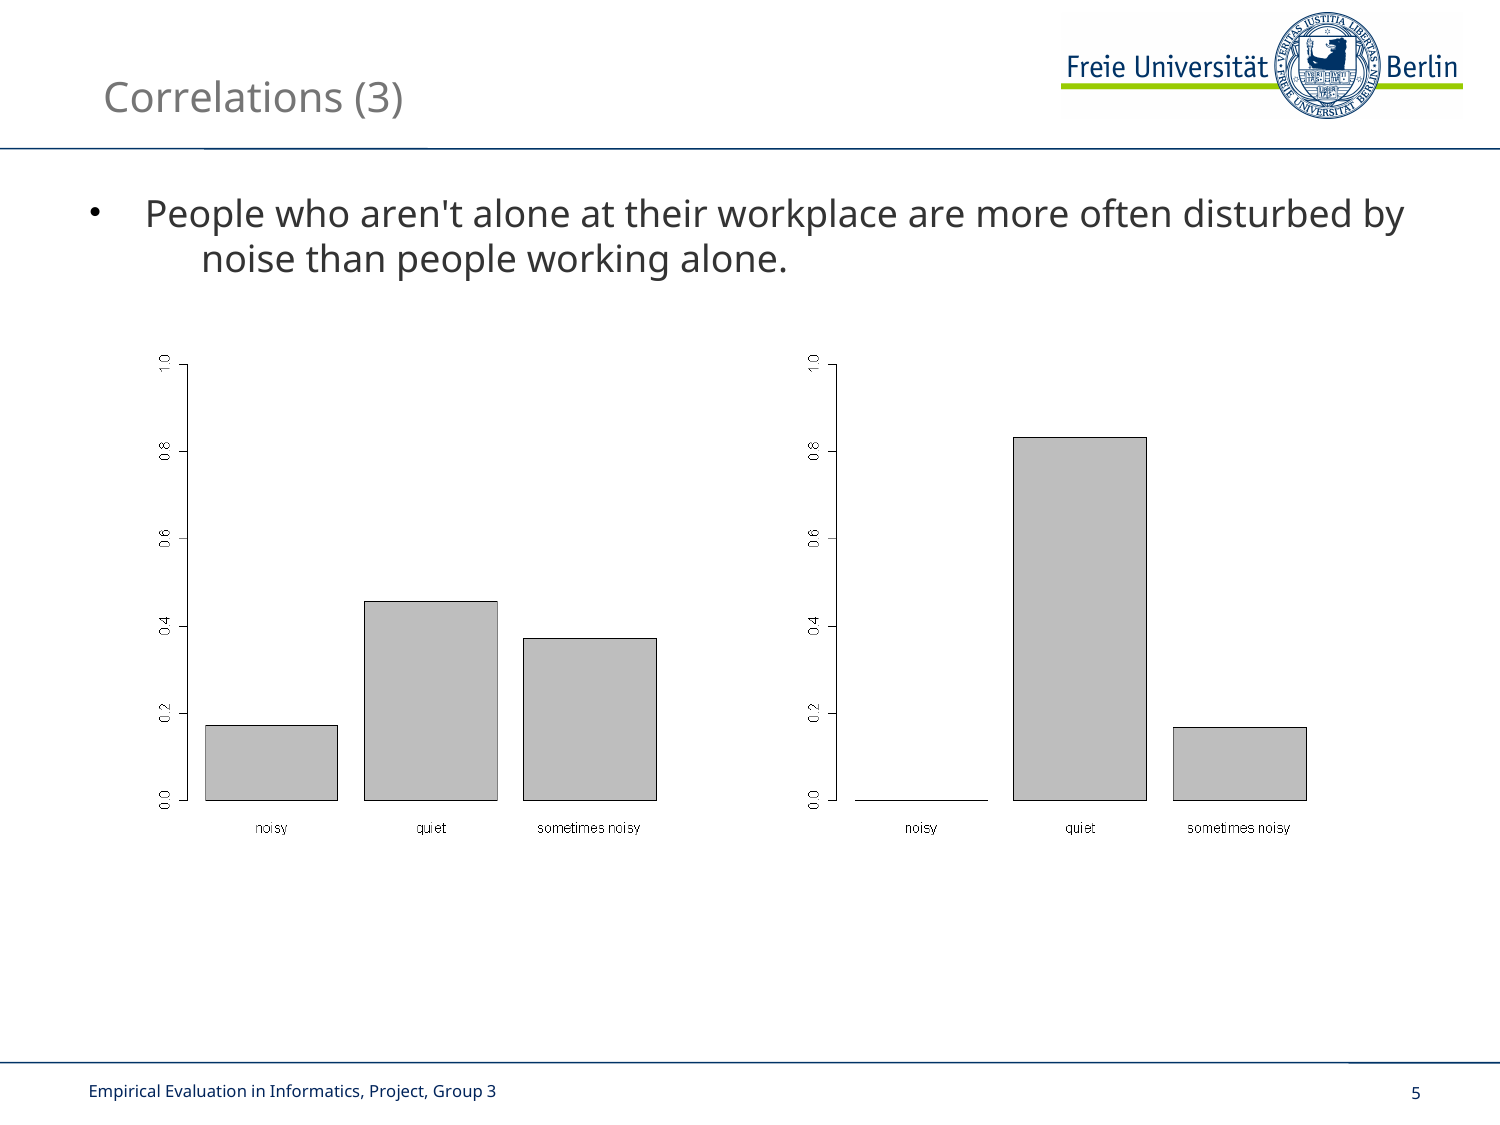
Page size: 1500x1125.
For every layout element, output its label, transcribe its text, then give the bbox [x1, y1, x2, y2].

title Correlations (3) [88, 56, 1275, 143]
picture [1061, 12, 1463, 119]
list People who aren't alone at their workplace are more often disturbed by noise than people working alone. [88, 188, 1459, 296]
picture [118, 295, 709, 886]
picture [767, 295, 1359, 886]
